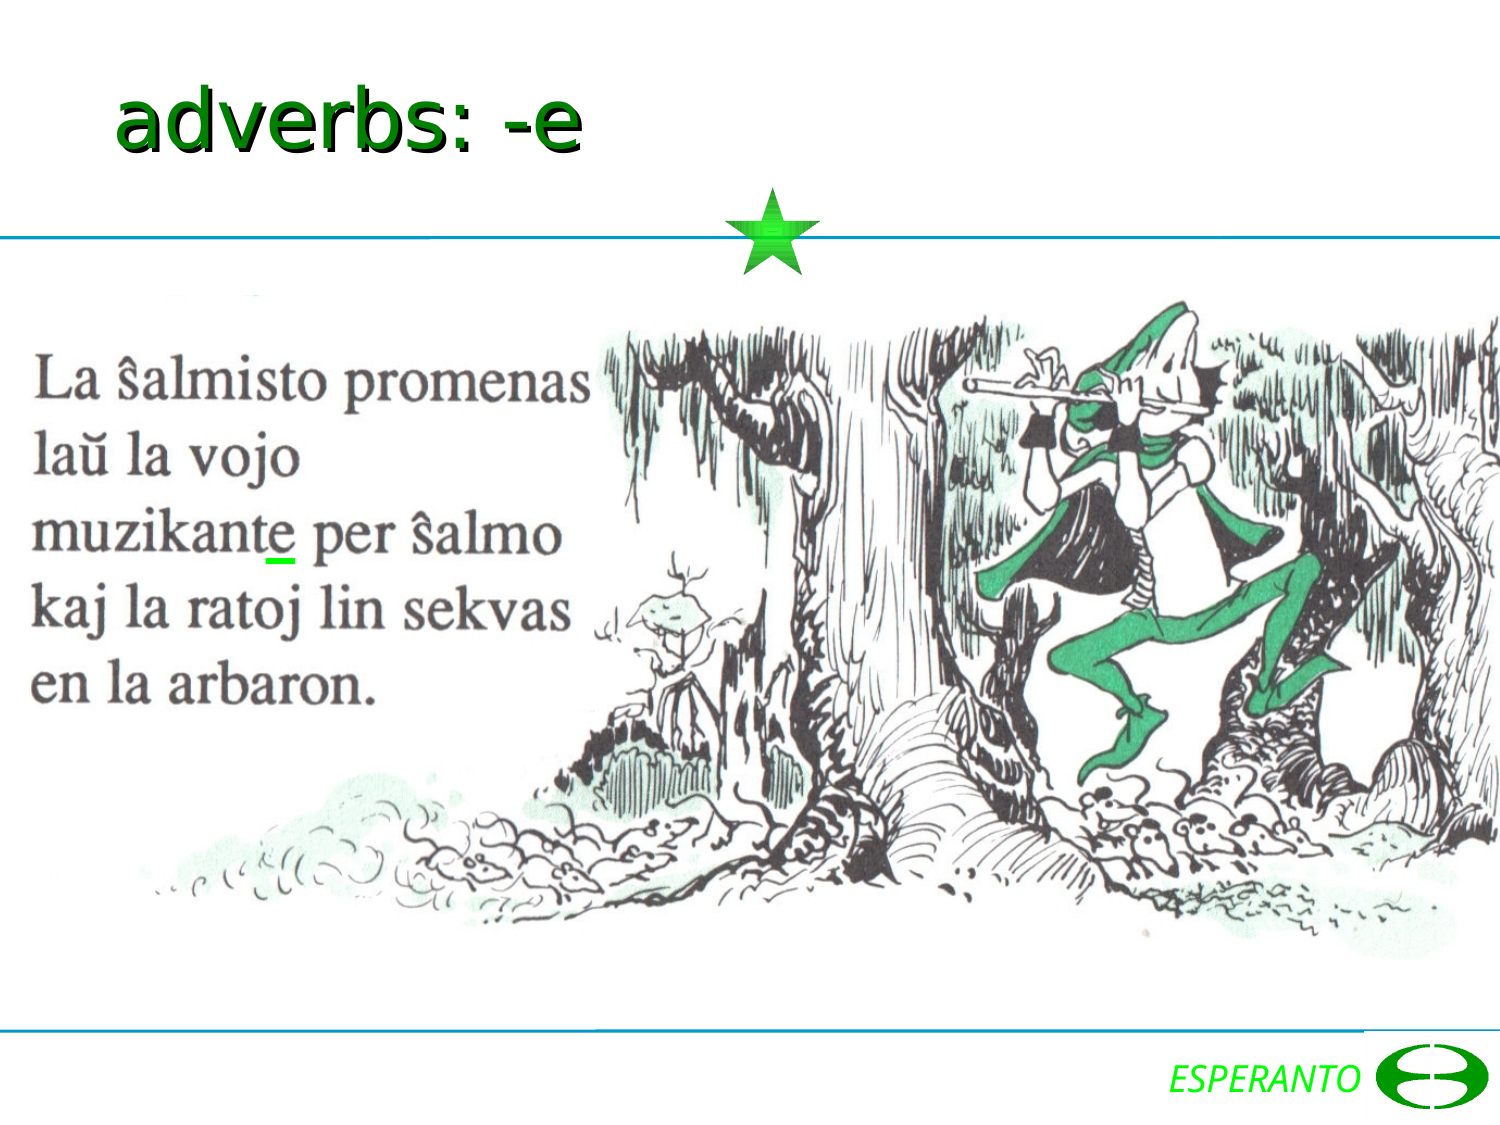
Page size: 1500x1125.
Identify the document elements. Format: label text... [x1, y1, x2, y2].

picture [29, 295, 1500, 960]
picture [1364, 1032, 1500, 1122]
title adverbs: -e [112, 5, 1448, 245]
